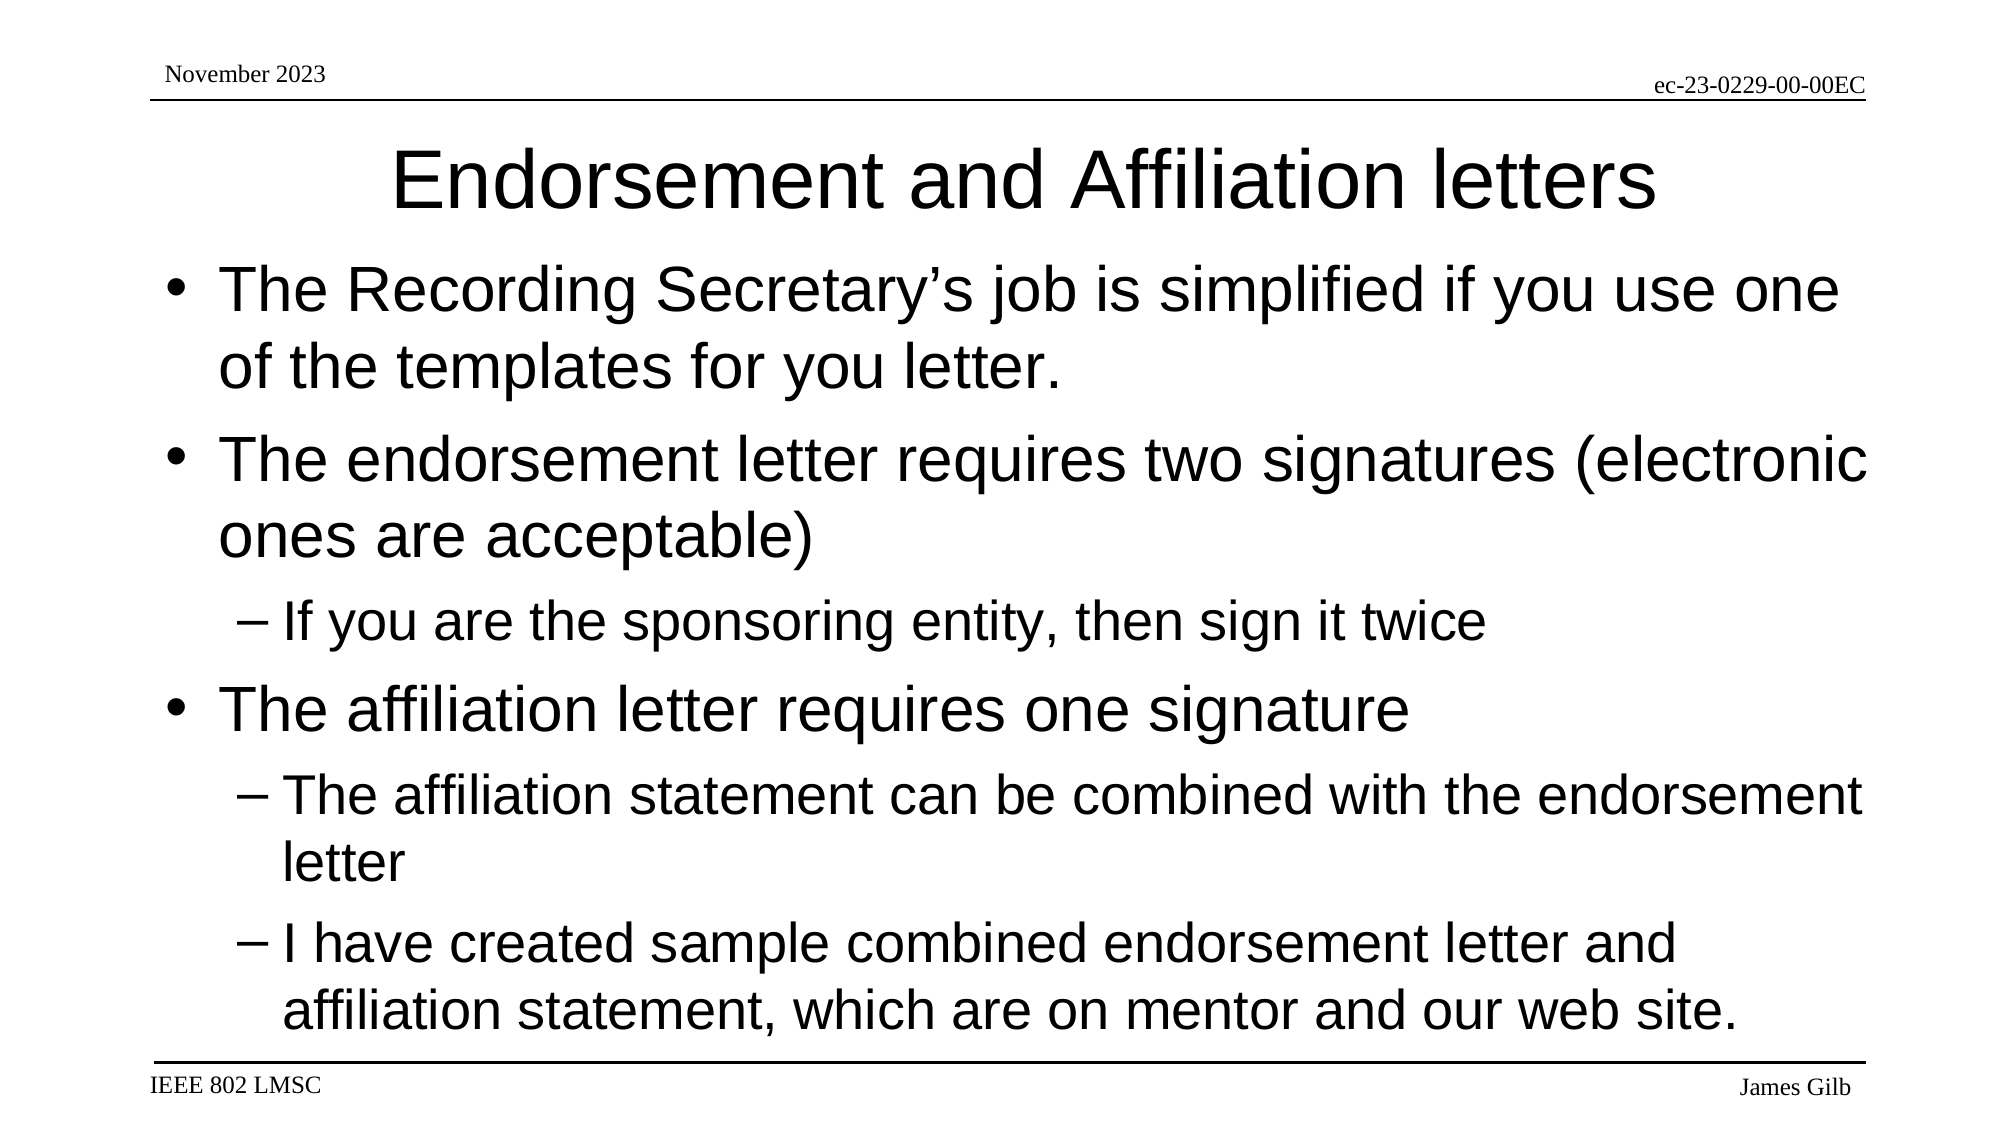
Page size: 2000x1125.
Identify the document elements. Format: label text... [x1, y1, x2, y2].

title Endorsement and Affiliation letters [149, 112, 1900, 238]
list The Recording Secretary’s job is simplified if you use one of the templates for you letter. The endorsement letter requires two signatures (electronic ones are acceptable) If you are the sponsoring entity, then sign it twice The affiliation letter requires one signature The affiliation statement can be combined with the endorsement letter I have created sample combined endorsement letter and affiliation statement, which are on mentor and our web site. [149, 239, 1900, 1051]
